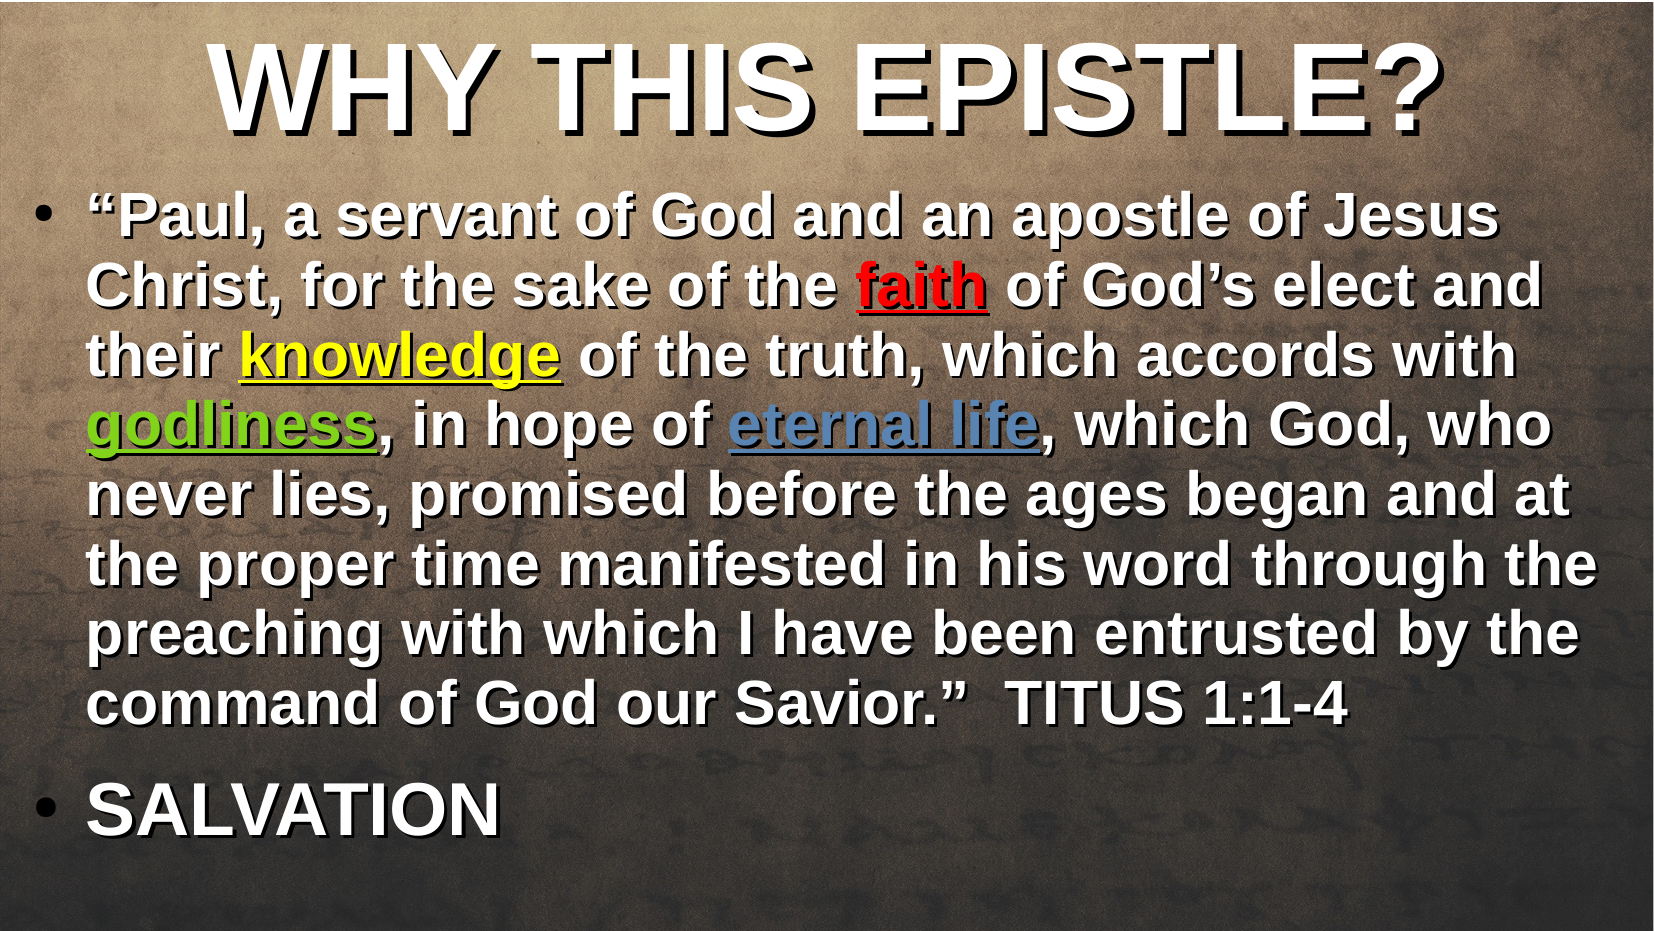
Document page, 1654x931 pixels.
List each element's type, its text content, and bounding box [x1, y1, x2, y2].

list “Paul, a servant of God and an apostle of Jesus Christ, for the sake of the faith of God’s elect and their knowledge of the truth, which accords with godliness, in hope of eternal life, which God, who never lies, promised before the ages began and at the proper time manifested in his word through the preaching with which I have been entrusted by the command of God our Savior.” TITUS 1:1-4 SALVATION [15, 180, 1651, 916]
title WHY THIS EPISTLE? [82, 9, 1571, 166]
picture [0, 2, 1654, 931]
